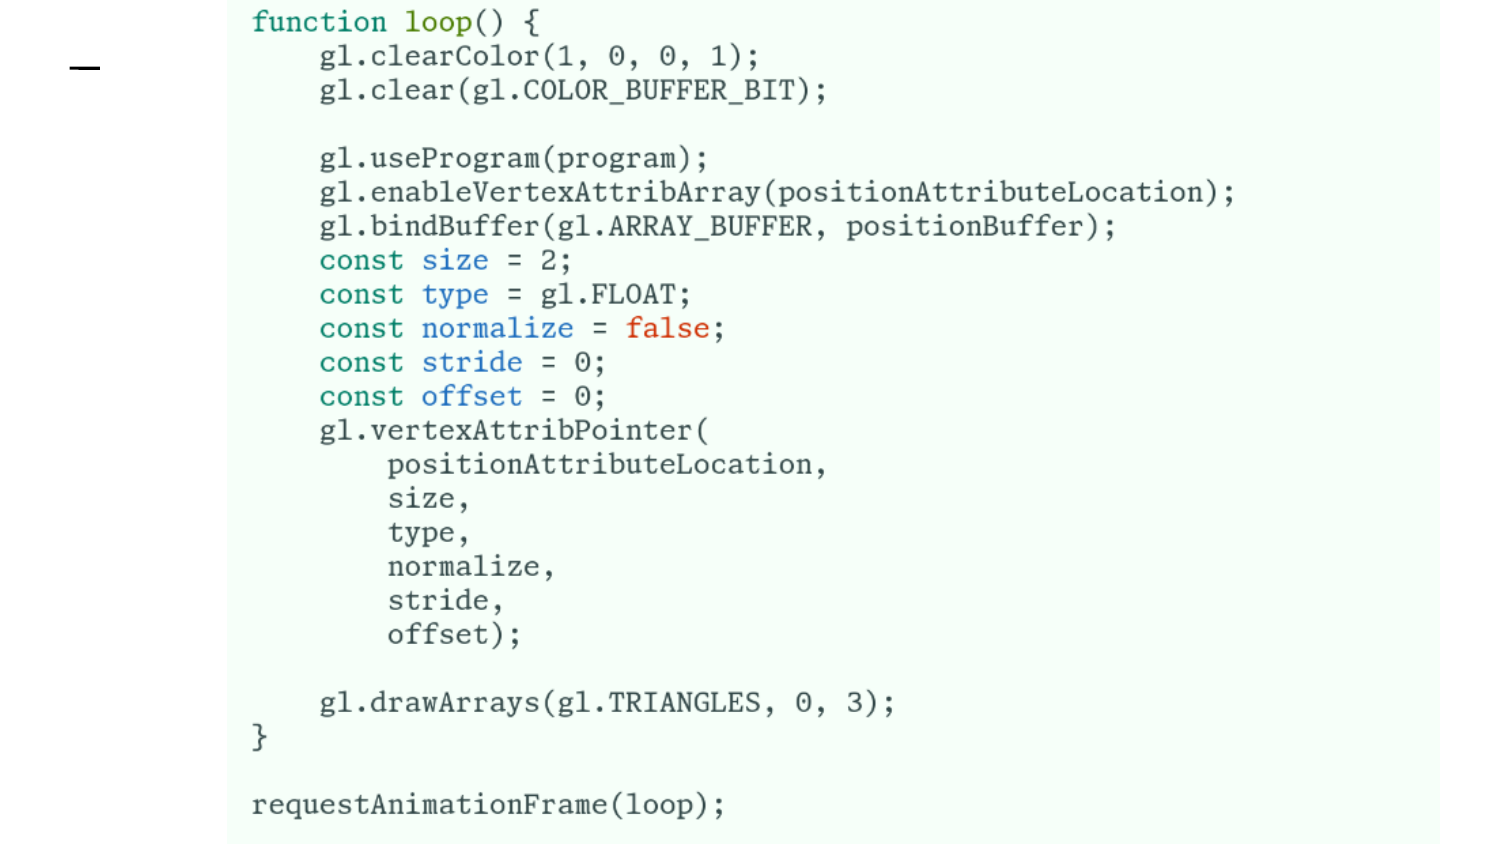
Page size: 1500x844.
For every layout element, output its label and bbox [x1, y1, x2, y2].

picture [227, 0, 1440, 844]
